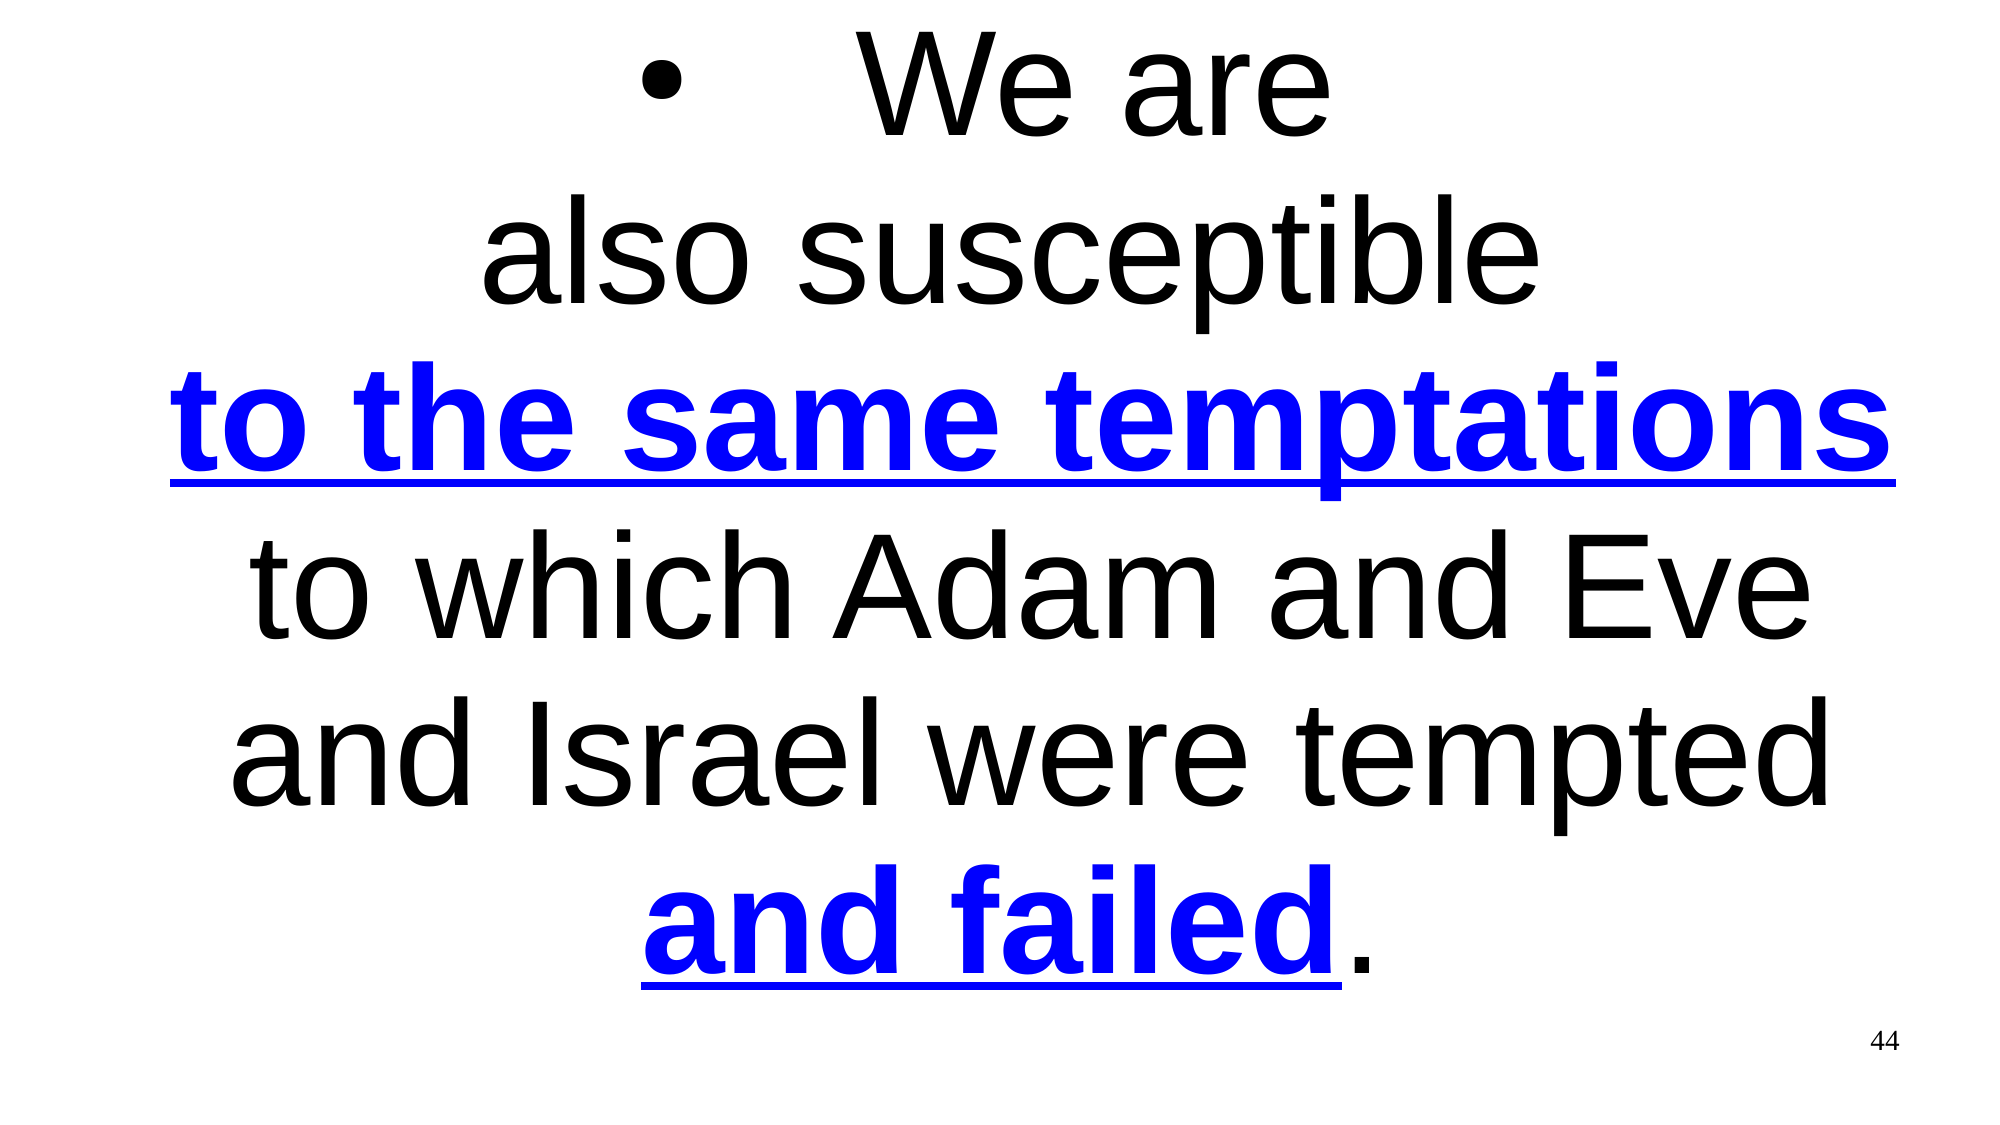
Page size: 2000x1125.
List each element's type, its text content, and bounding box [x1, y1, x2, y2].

list We are also susceptible to the same temptations to which Adam and Eve and Israel were tempted and failed. [0, 0, 1996, 1123]
